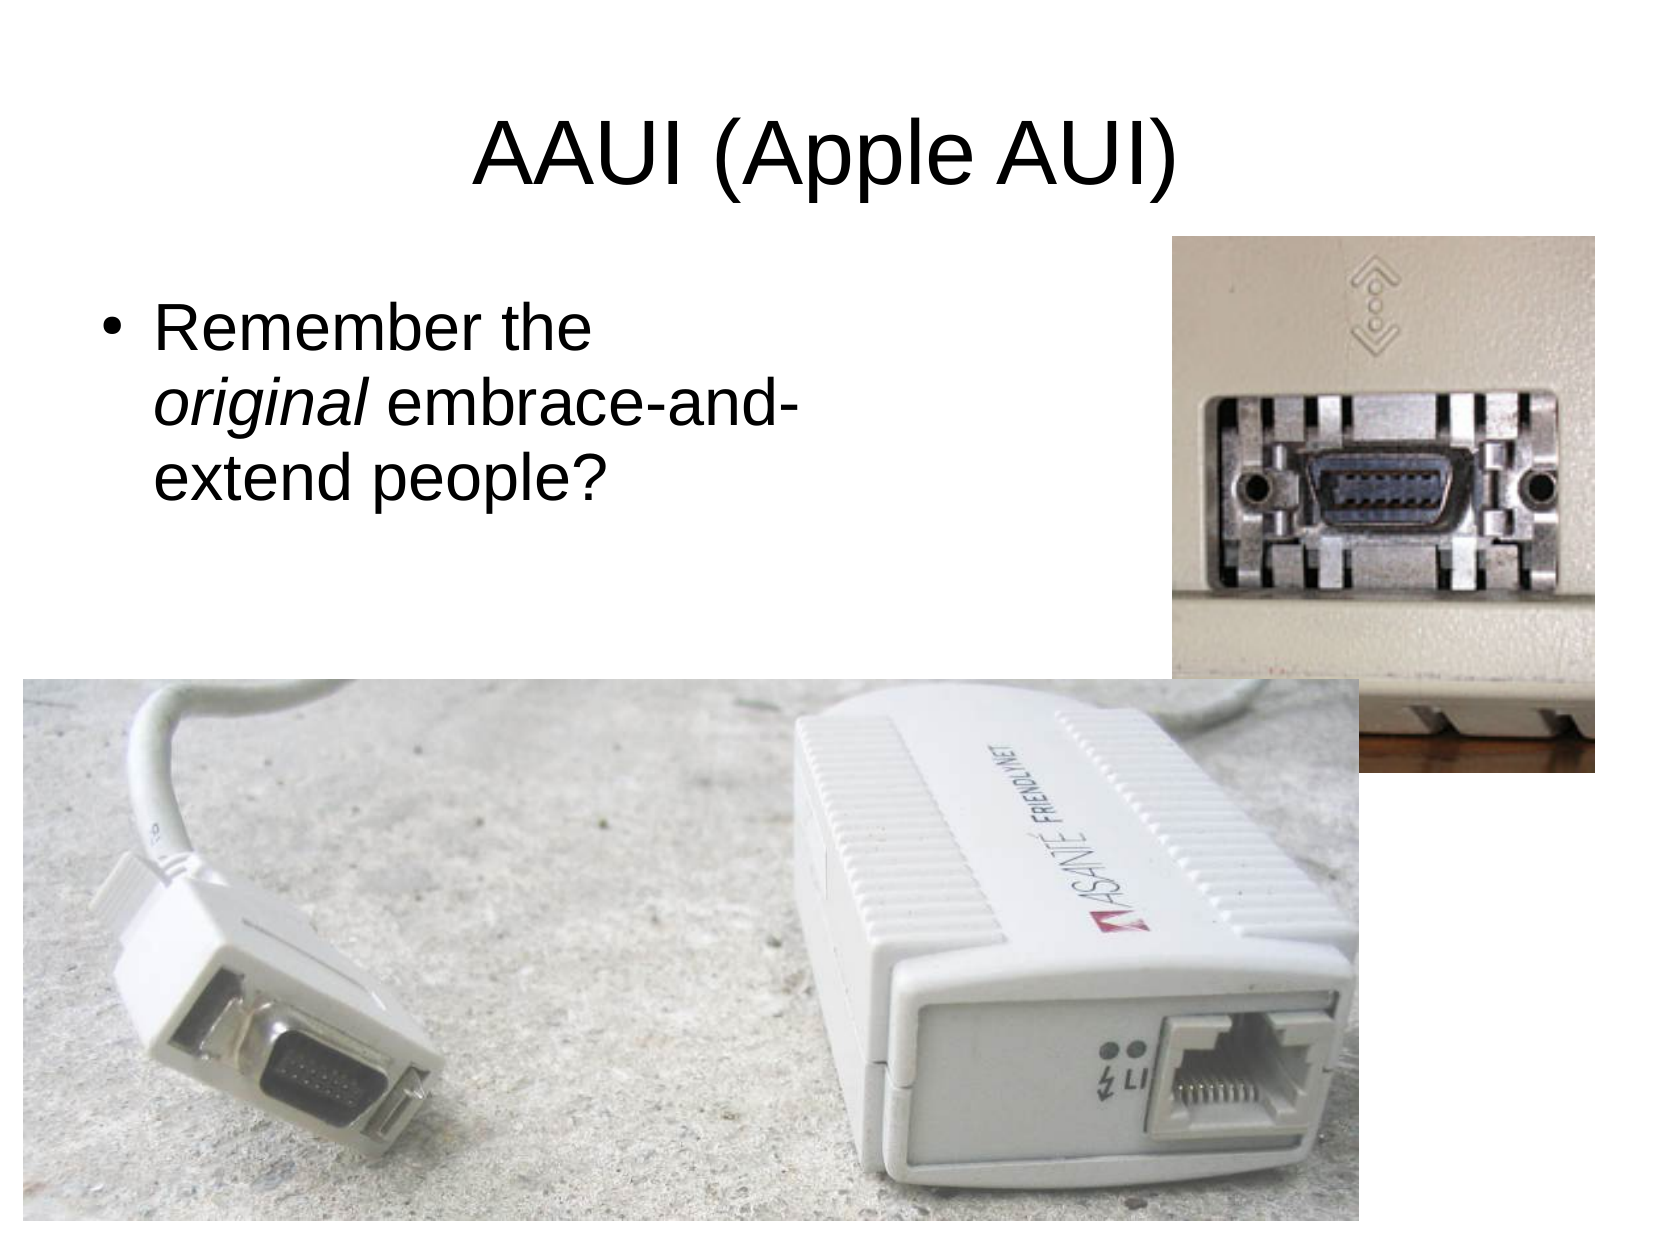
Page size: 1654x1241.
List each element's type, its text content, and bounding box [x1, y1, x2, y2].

picture [23, 236, 1595, 1221]
list Remember the original embrace-and-extend people? [82, 290, 809, 679]
title AAUI (Apple AUI) [82, 56, 1571, 250]
